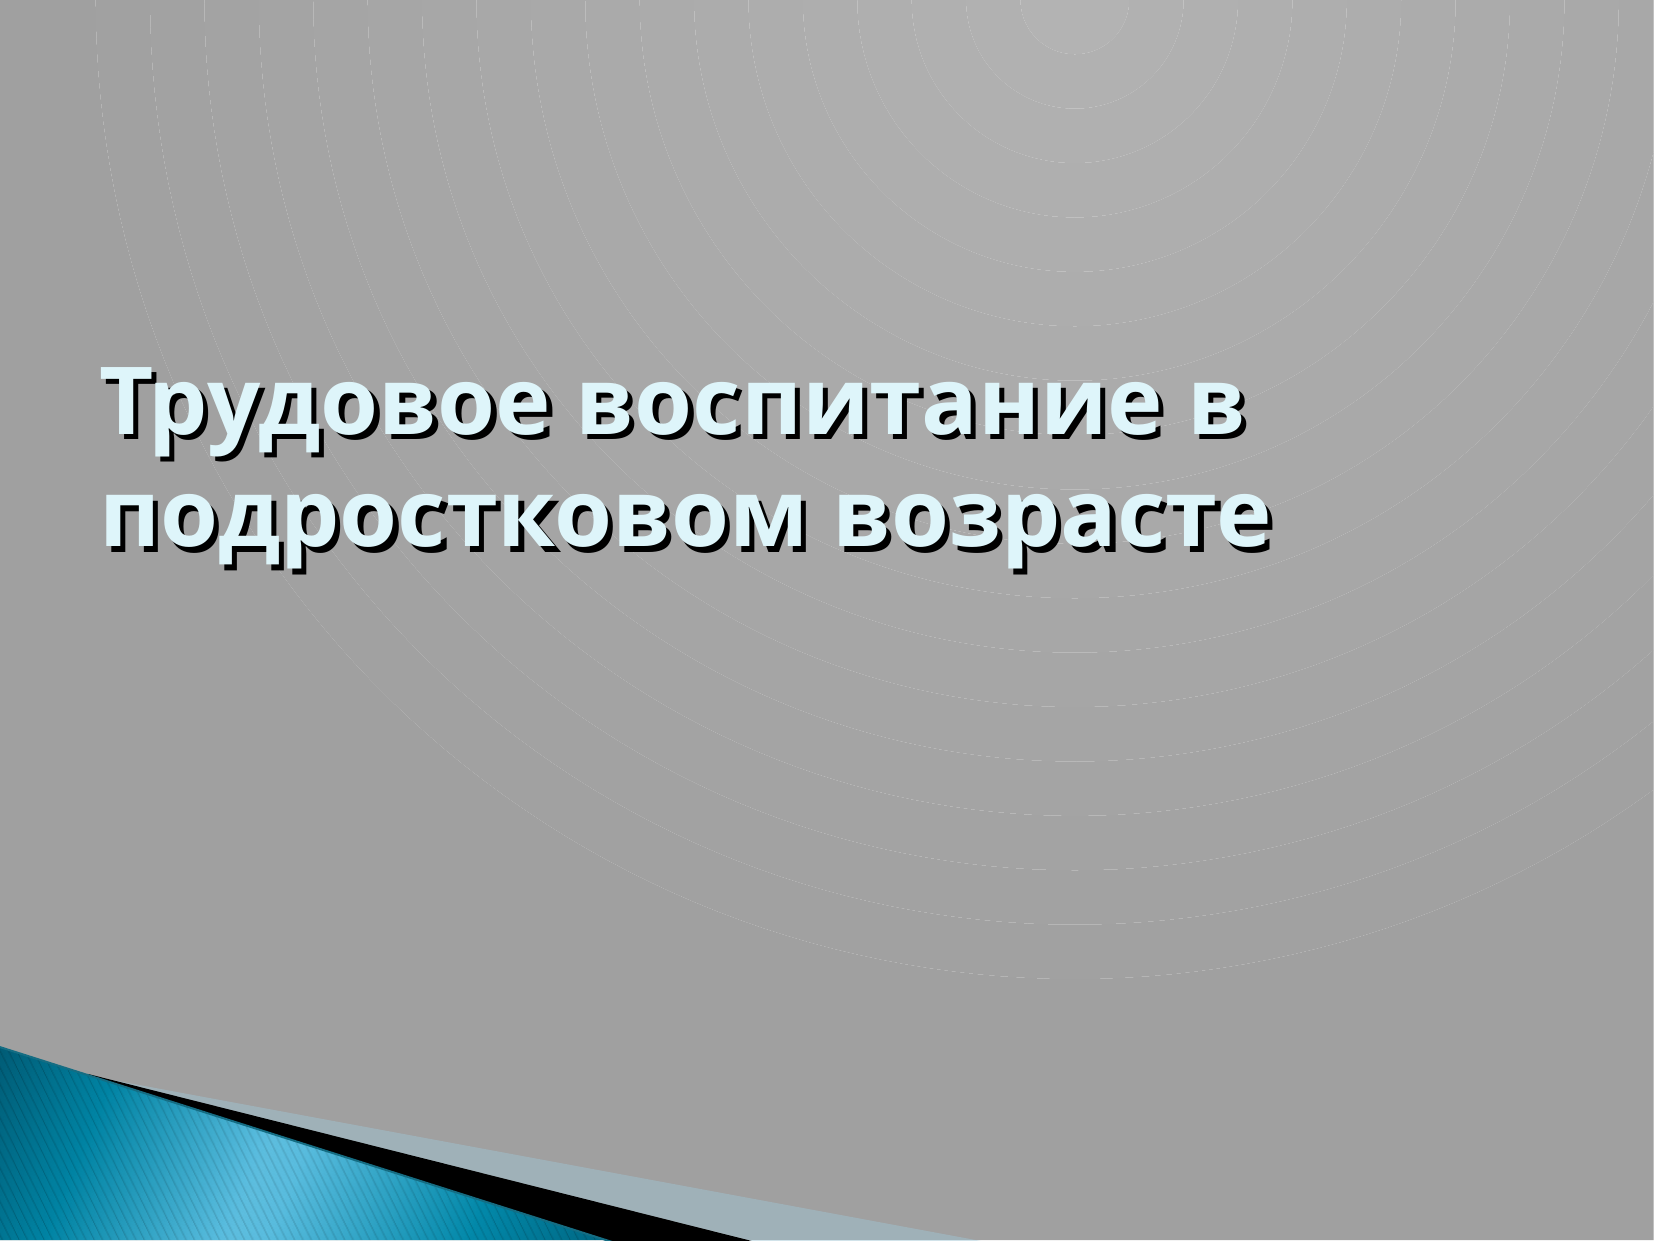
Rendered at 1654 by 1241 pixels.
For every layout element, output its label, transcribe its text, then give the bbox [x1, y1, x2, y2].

title Трудовое воспитание в подростковом возрасте [82, 49, 1571, 857]
